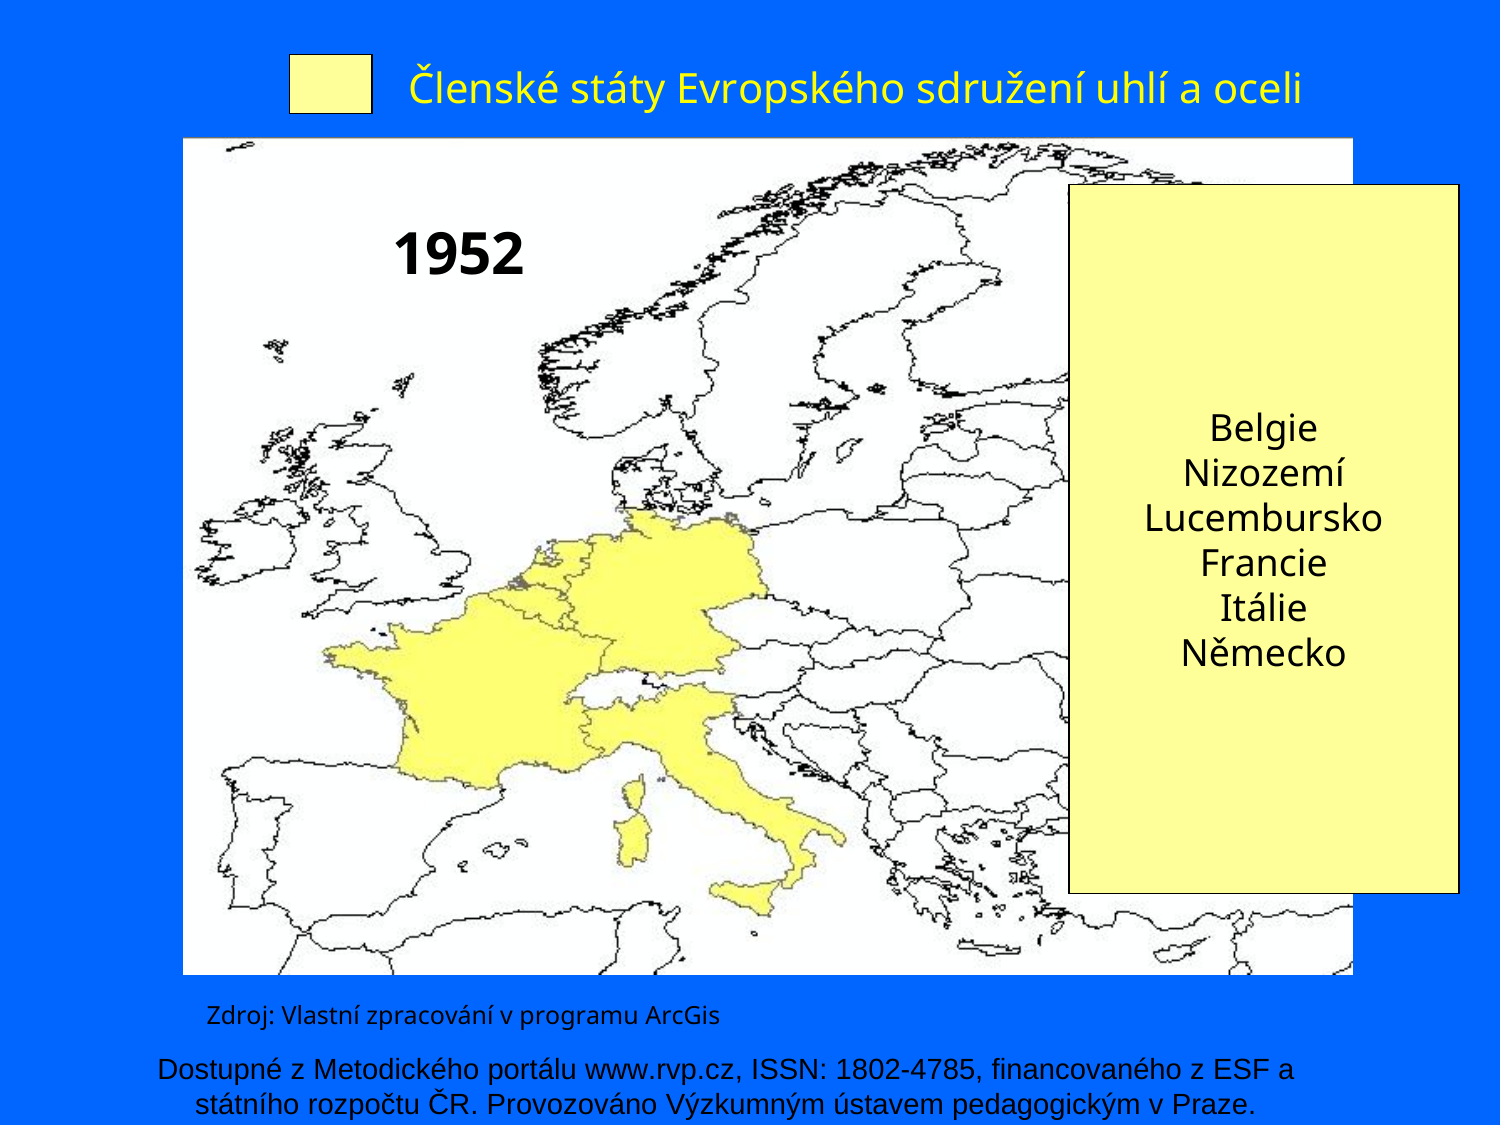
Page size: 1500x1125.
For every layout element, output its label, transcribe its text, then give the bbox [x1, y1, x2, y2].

text_box Členské státy Evropského sdružení uhlí a oceli [393, 54, 1320, 121]
text_box Zdroj: Vlastní zpracování v programu ArcGis [191, 991, 737, 1038]
text_box 1952 [377, 208, 541, 294]
picture [183, 137, 1353, 976]
text_box [289, 54, 373, 114]
text_box Dostupné z Metodického portálu www.rvp.cz, ISSN: 1802-4785, financovaného z ESF a státního rozpočtu ČR. Provozováno Výzkumným ústavem pedagogickým v Praze. [105, 1042, 1348, 1103]
text_box Belgie Nizozemí Lucembursko Francie Itálie Německo [1068, 184, 1459, 894]
